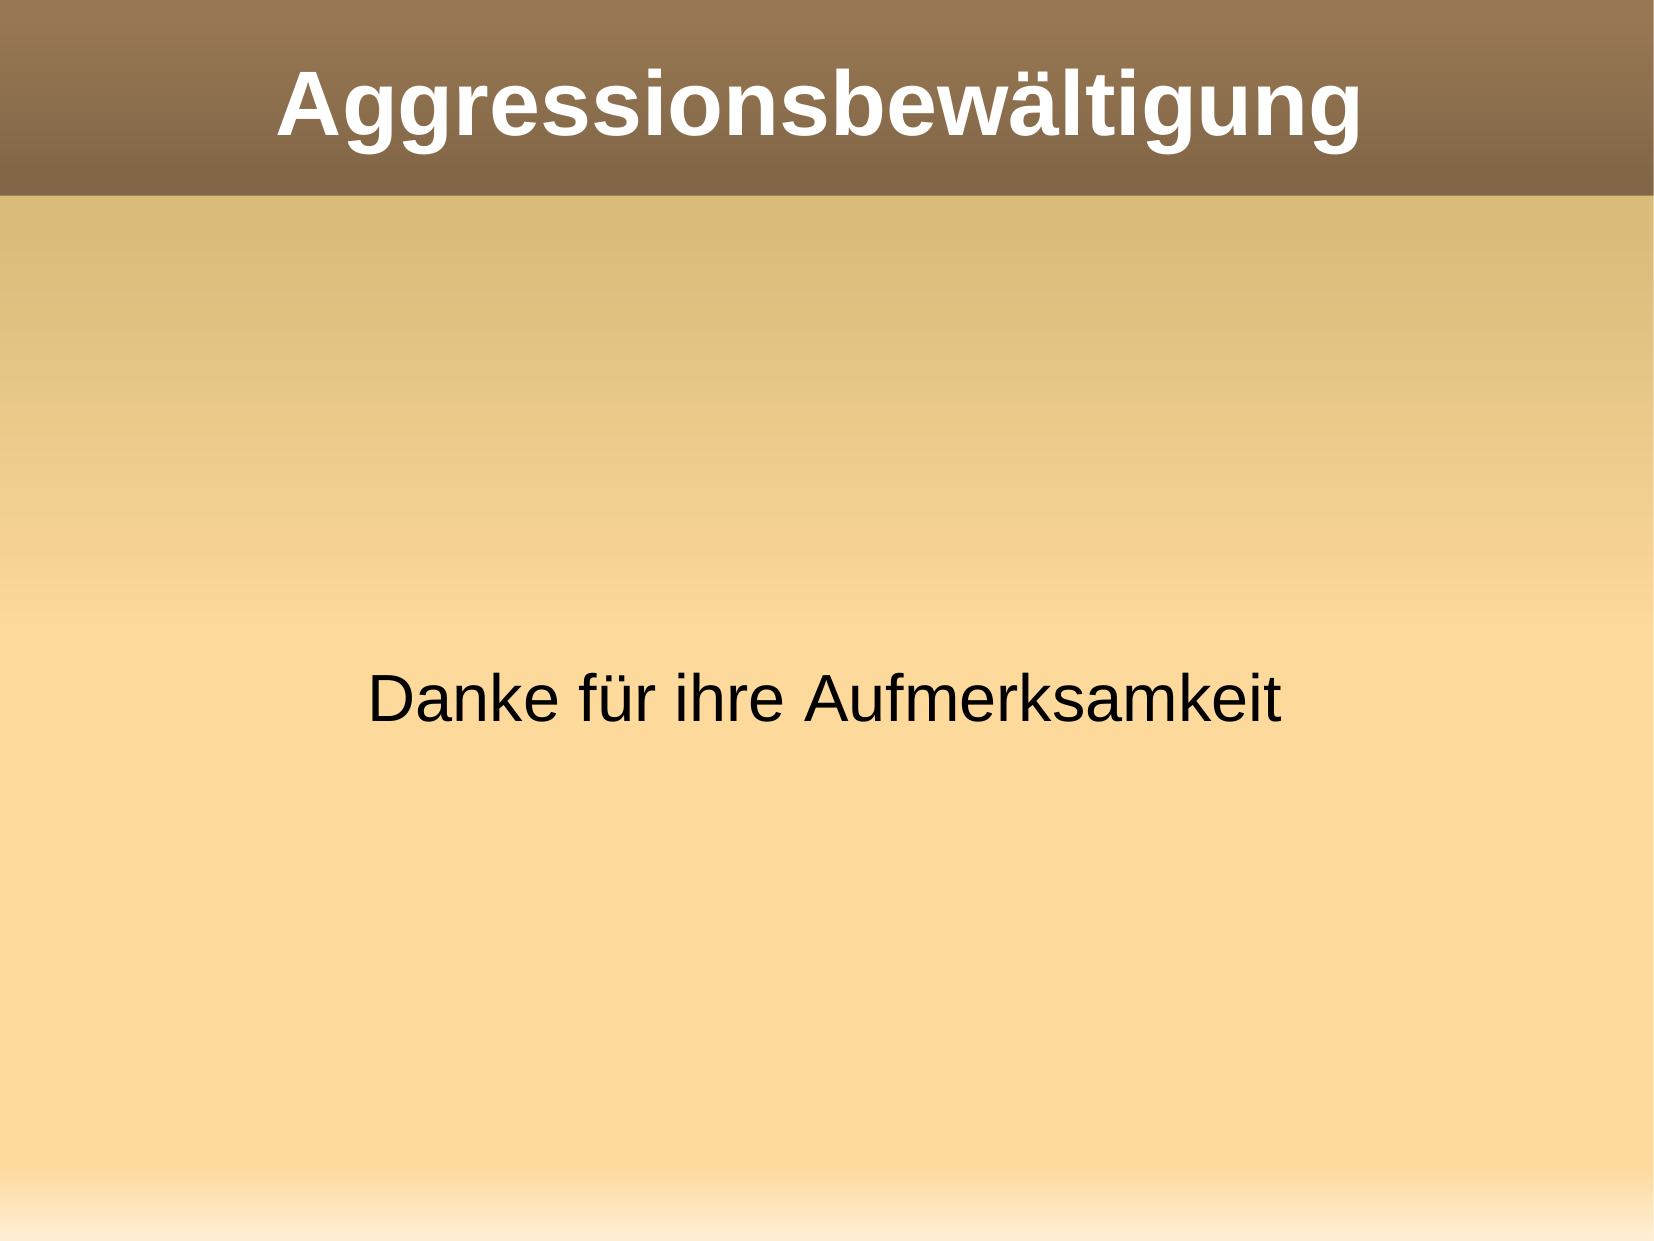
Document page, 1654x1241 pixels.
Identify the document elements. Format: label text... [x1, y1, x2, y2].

title Aggressionsbewältigung [76, 0, 1565, 208]
subtitle Danke für ihre Aufmerksamkeit [81, 288, 1570, 1108]
picture [0, 0, 1654, 1241]
